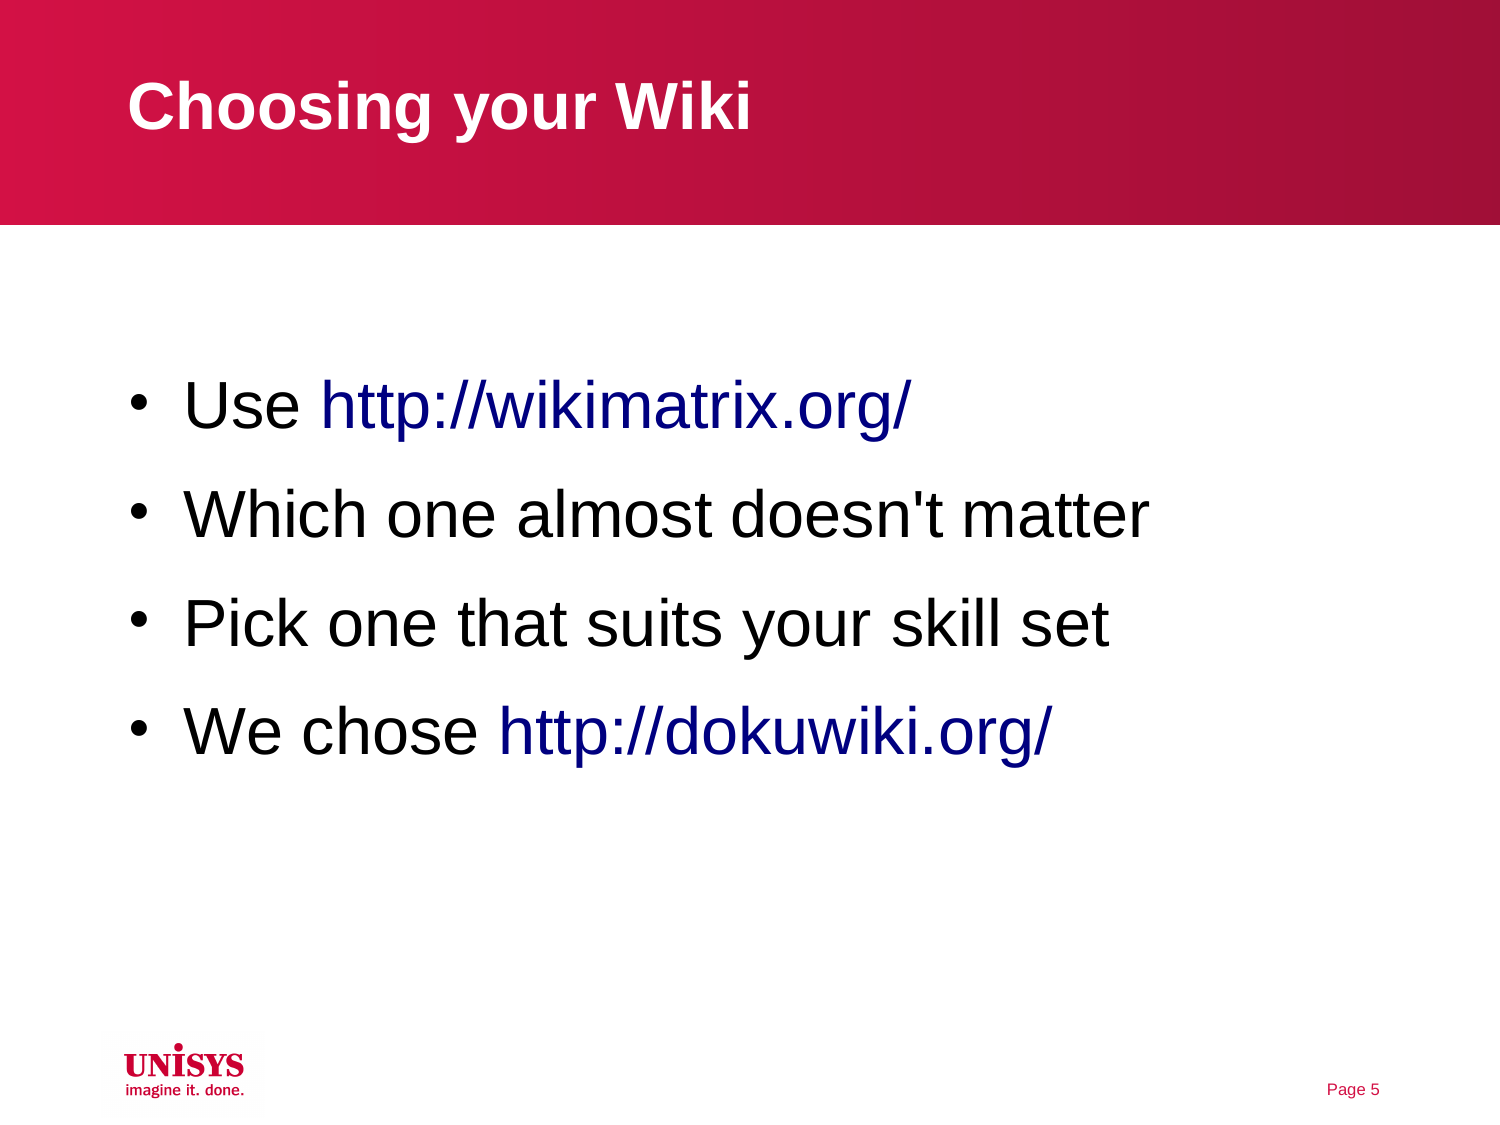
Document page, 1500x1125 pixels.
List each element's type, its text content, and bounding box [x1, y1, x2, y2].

picture [101, 1031, 265, 1118]
title Choosing your Wiki [112, 14, 1387, 203]
list Use http://wikimatrix.org/ Which one almost doesn't matter Pick one that suits your skill set We chose http://dokuwiki.org/ [112, 354, 1426, 976]
